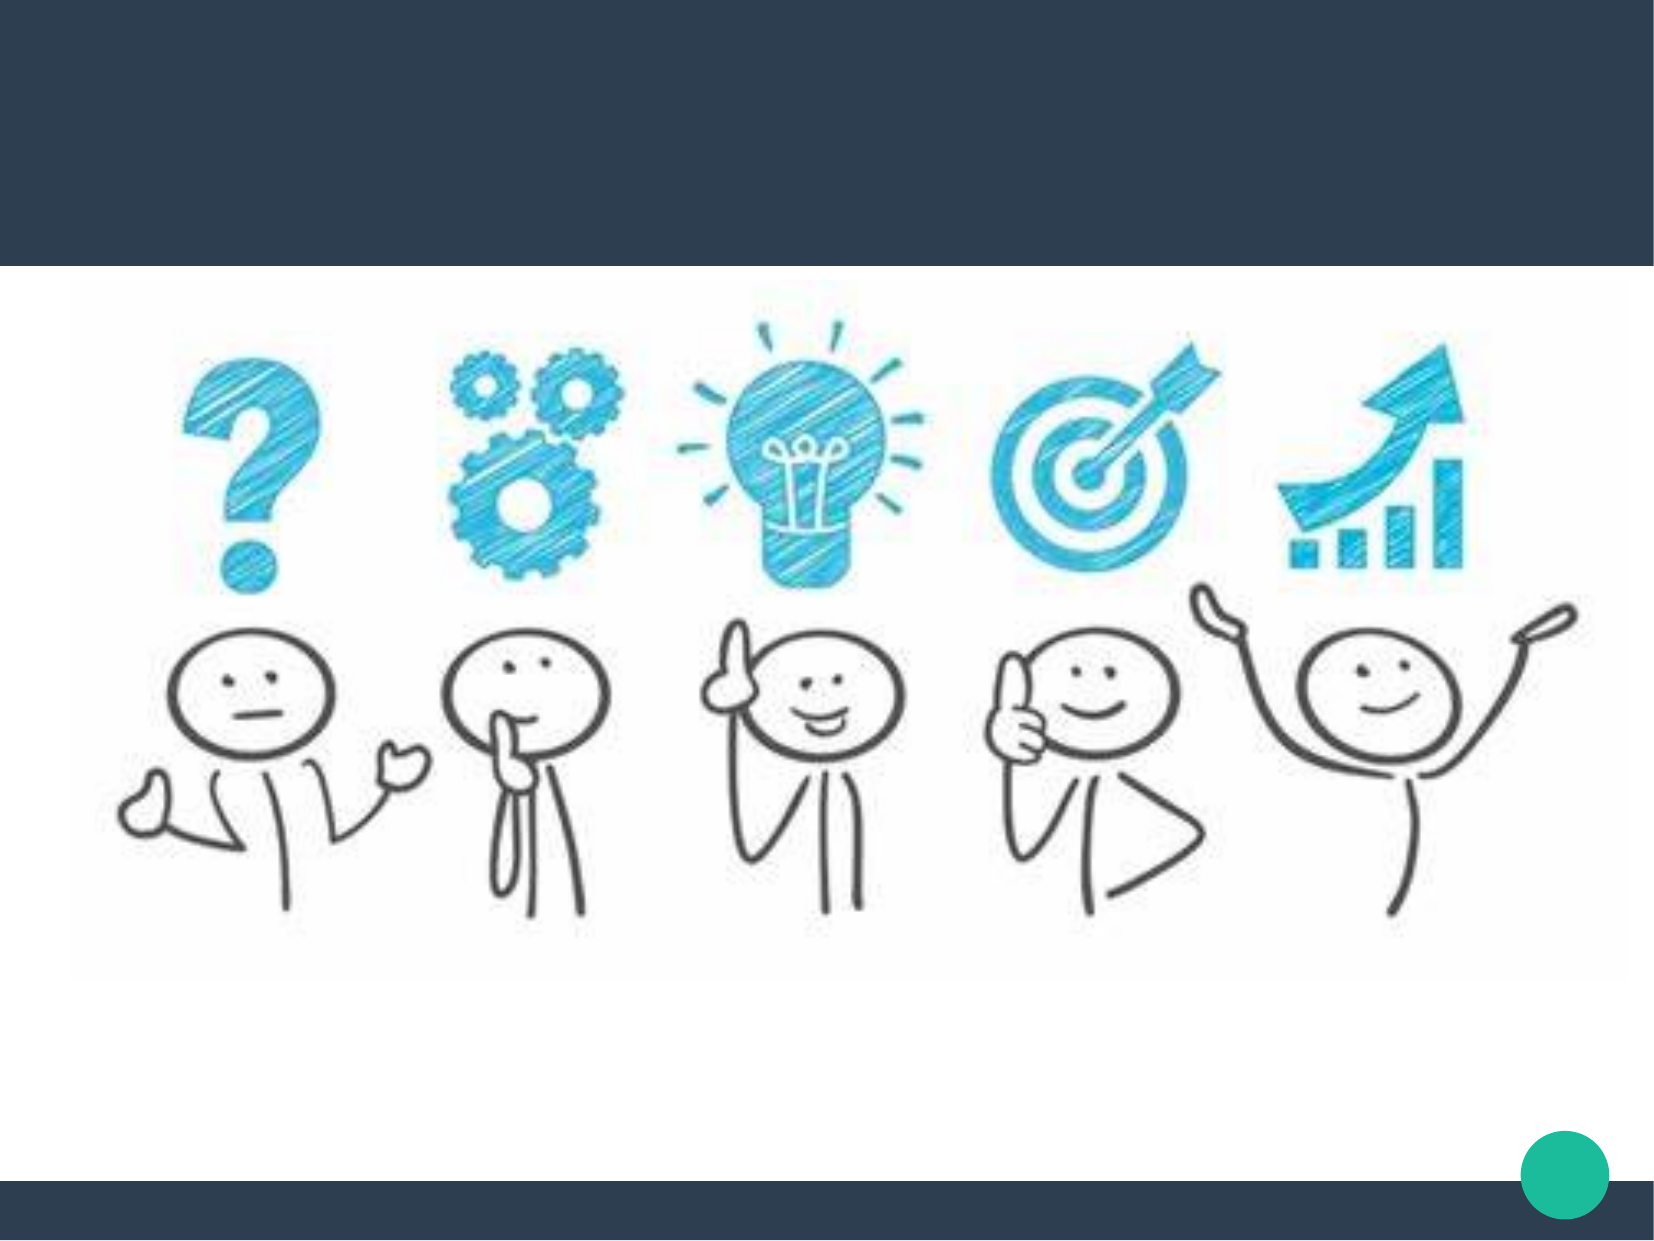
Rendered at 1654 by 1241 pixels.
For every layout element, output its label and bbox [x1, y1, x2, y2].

picture [70, 280, 1628, 981]
